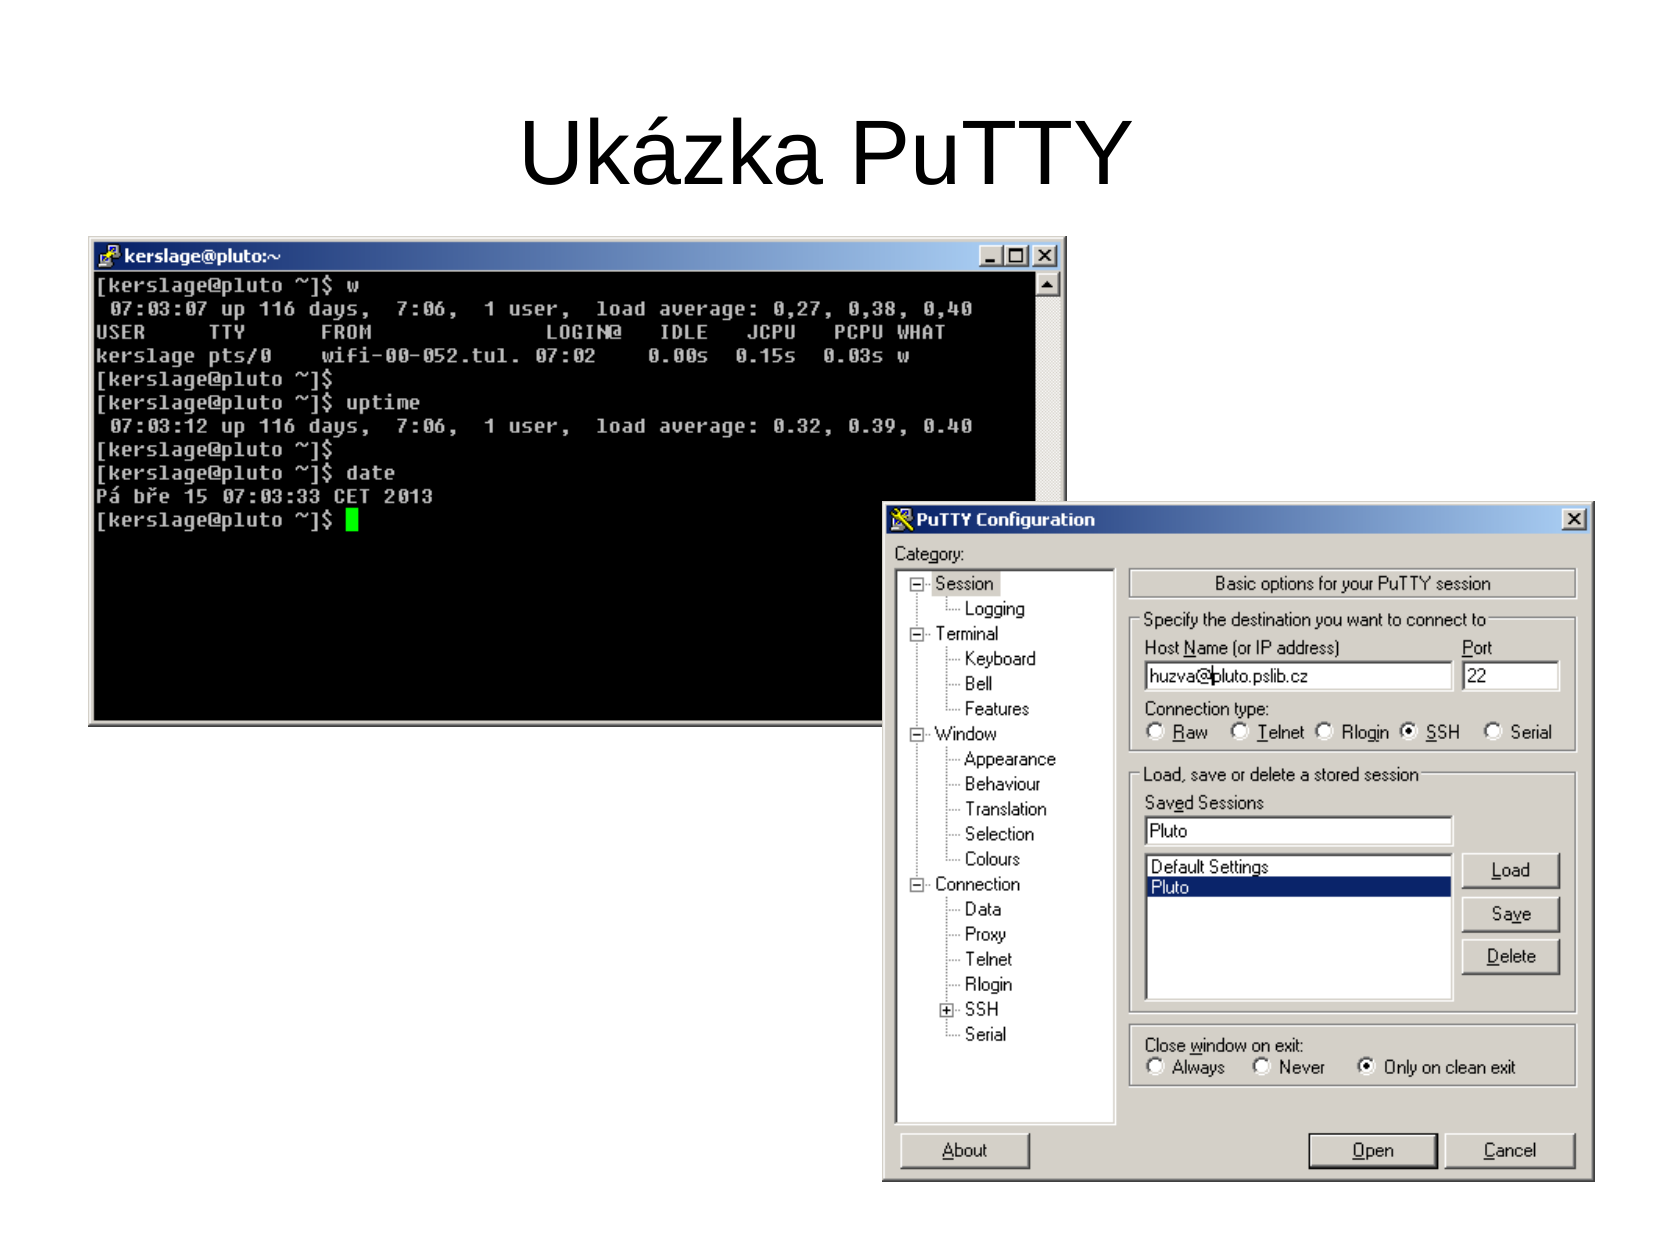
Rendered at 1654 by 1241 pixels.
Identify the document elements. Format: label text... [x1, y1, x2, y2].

title Ukázka PuTTY [82, 49, 1571, 257]
picture [88, 236, 1595, 1182]
